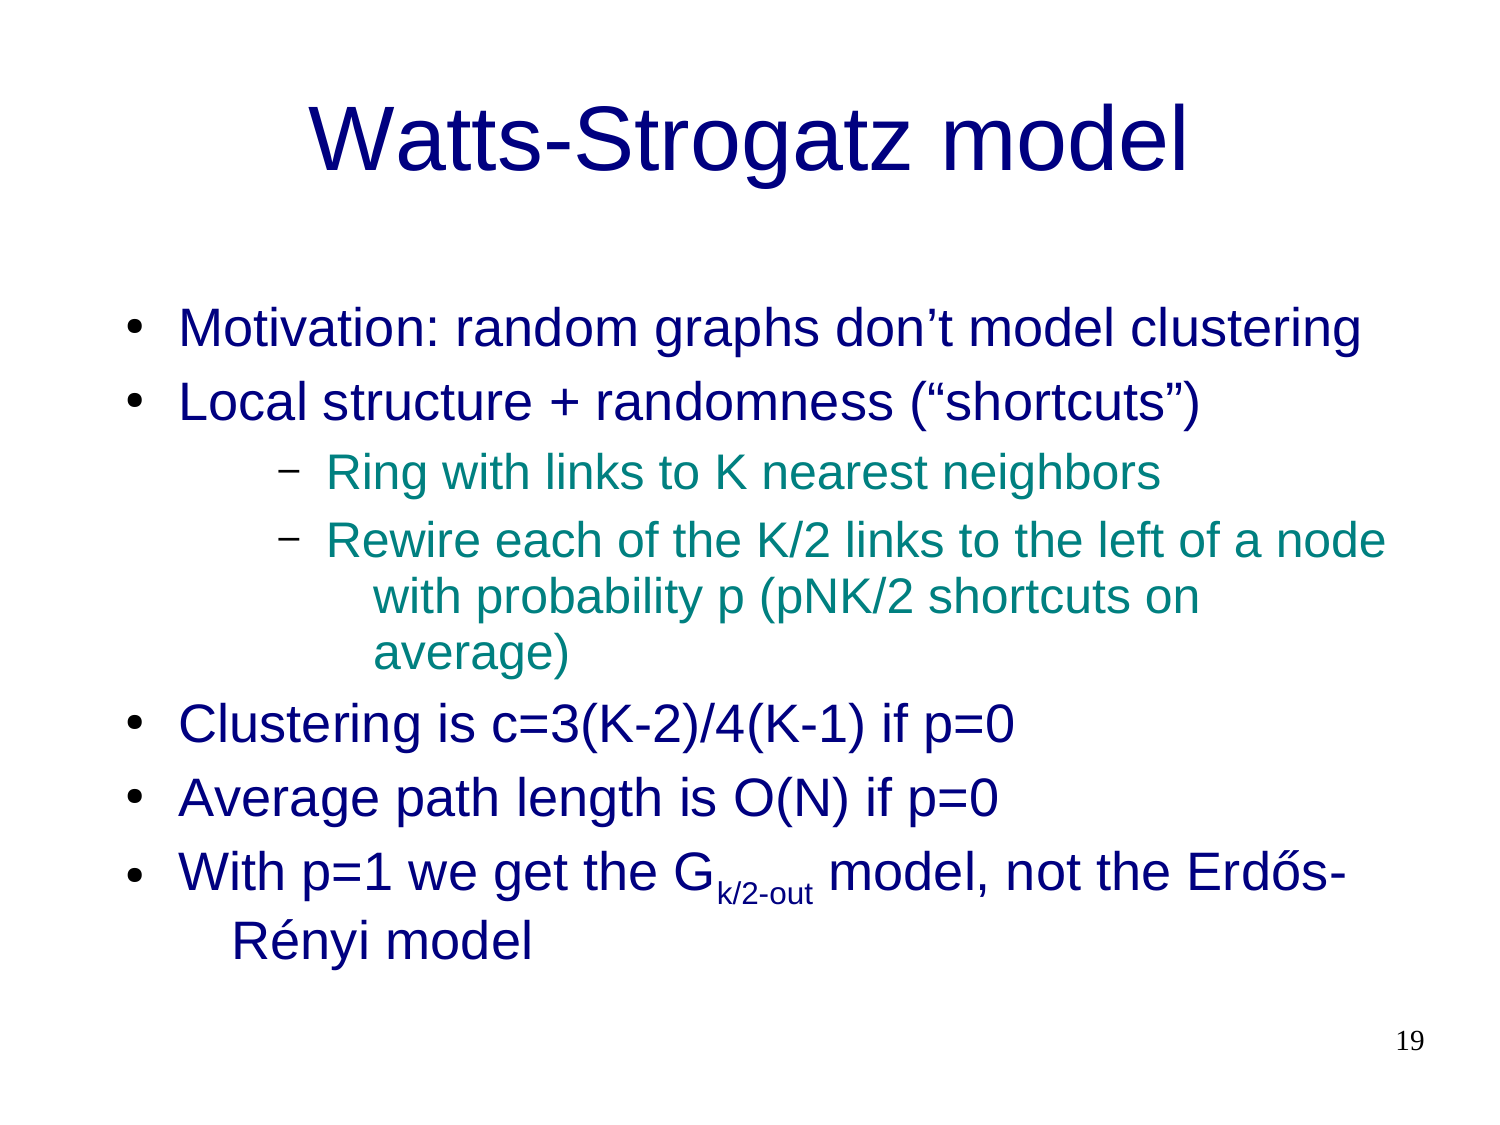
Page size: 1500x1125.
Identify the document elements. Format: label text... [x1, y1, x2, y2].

list Motivation: random graphs don’t model clustering Local structure + randomness (“shortcuts”) Ring with links to K nearest neighbors Rewire each of the K/2 links to the left of a node with probability p (pNK/2 shortcuts on average) Clustering is c=3(K-2)/4(K-1) if p=0 Average path length is O(N) if p=0 With p=1 we get the Gk/2-out model, not the Erdős-Rényi model [74, 255, 1425, 1014]
title Watts-Strogatz model [74, 44, 1425, 233]
